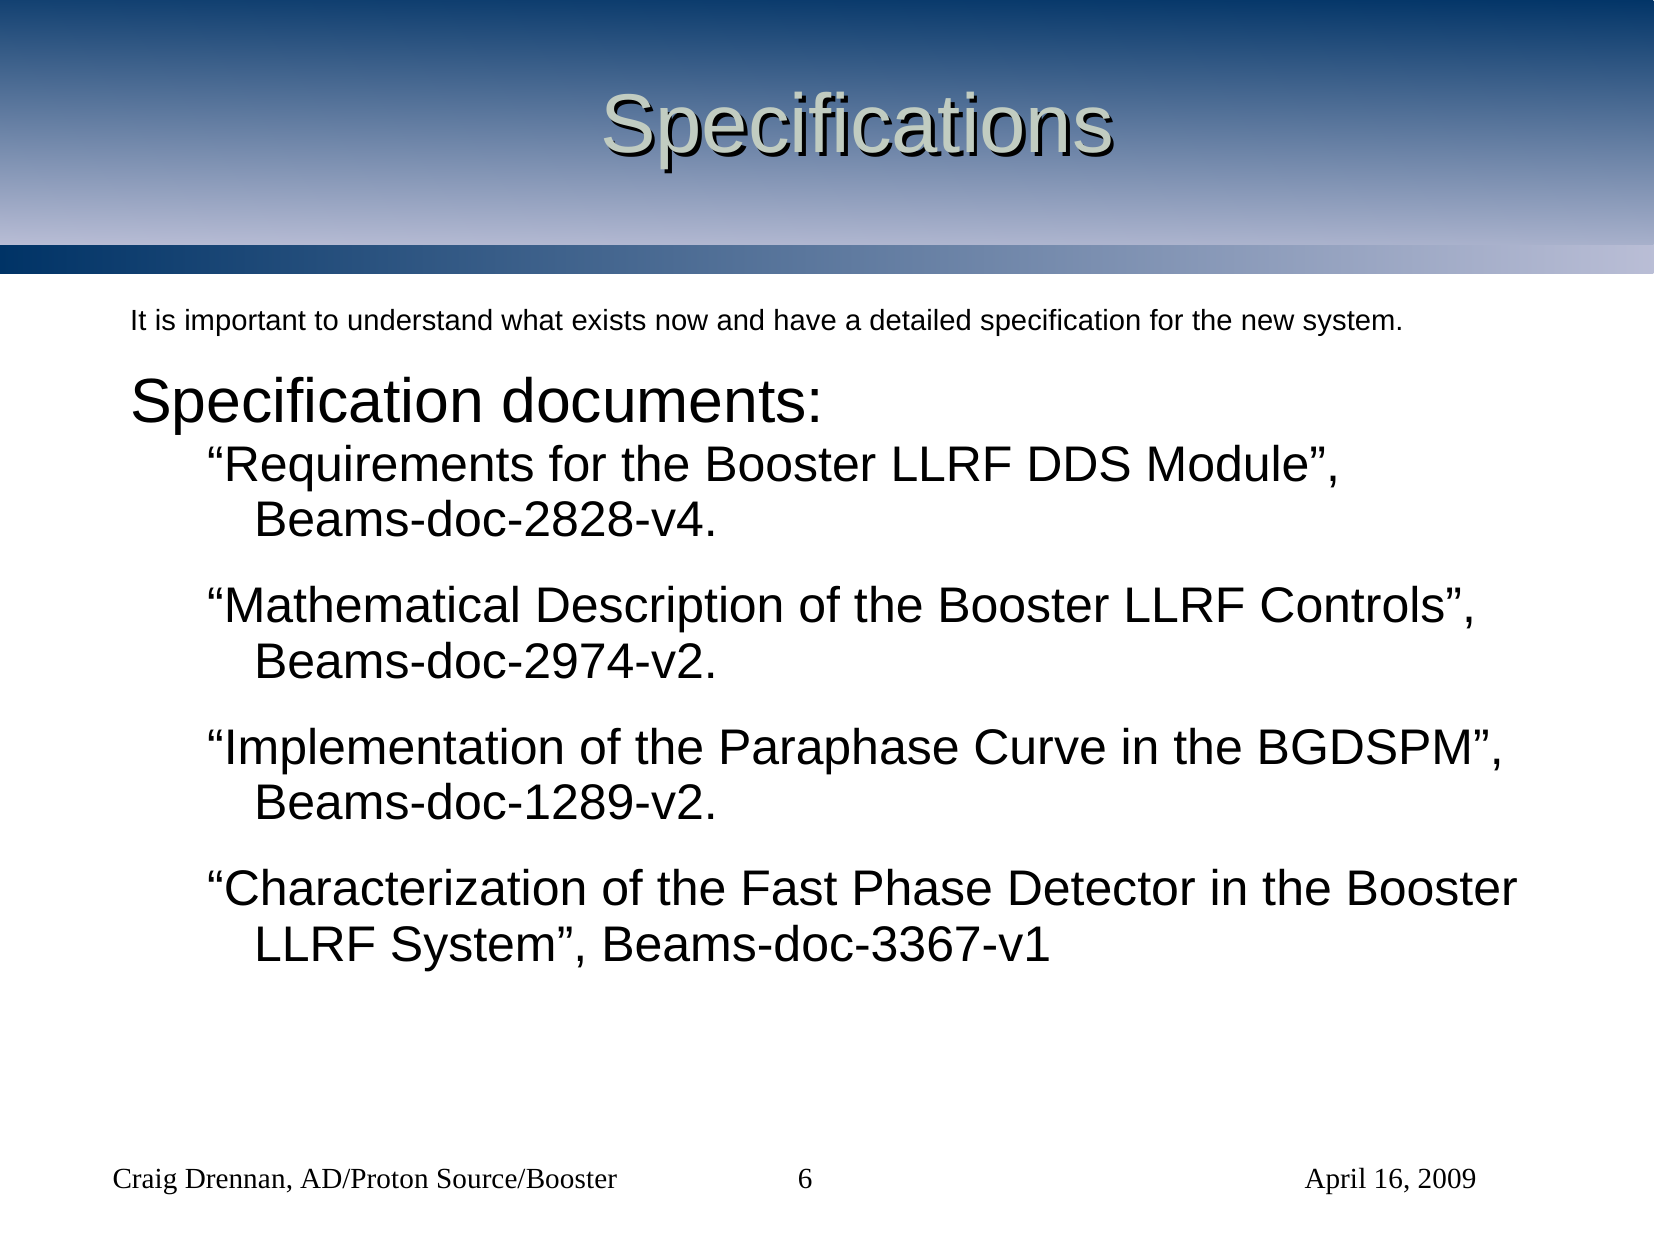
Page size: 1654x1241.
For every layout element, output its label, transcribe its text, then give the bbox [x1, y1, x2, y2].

list It is important to understand what exists now and have a detailed specification for the new system. Specification documents: “Requirements for the Booster LLRF DDS Module”, Beams-doc-2828-v4. “Mathematical Description of the Booster LLRF Controls”, Beams-doc-2974-v2. “Implementation of the Paraphase Curve in the BGDSPM”, Beams-doc-1289-v2. “Characterization of the Fast Phase Detector in the Booster LLRF System”, Beams-doc-3367-v1 [112, 303, 1525, 1125]
title Specifications [121, 20, 1534, 228]
